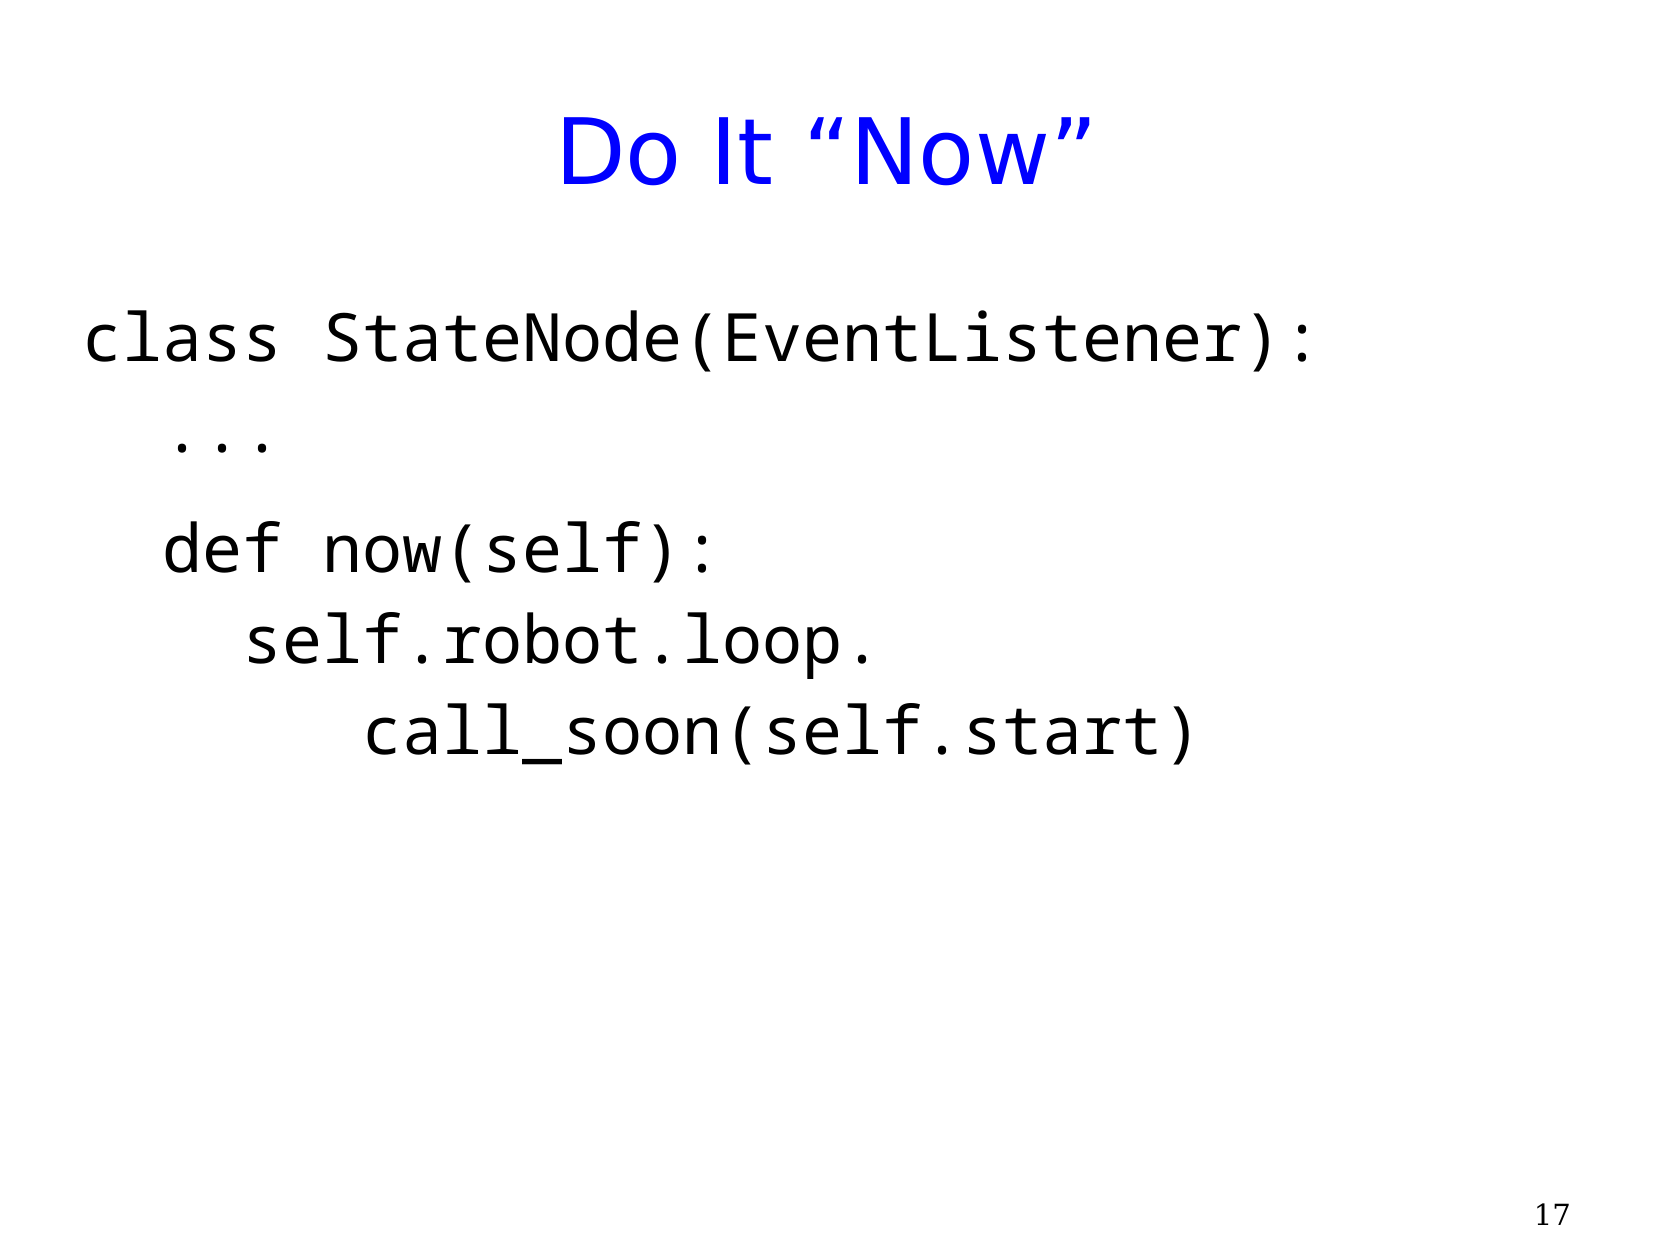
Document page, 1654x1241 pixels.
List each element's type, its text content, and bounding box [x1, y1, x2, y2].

title Do It “Now” [82, 49, 1571, 257]
list class StateNode(EventListener): ... def now(self): self.robot.loop. call_soon(self.start) [82, 290, 1571, 1109]
